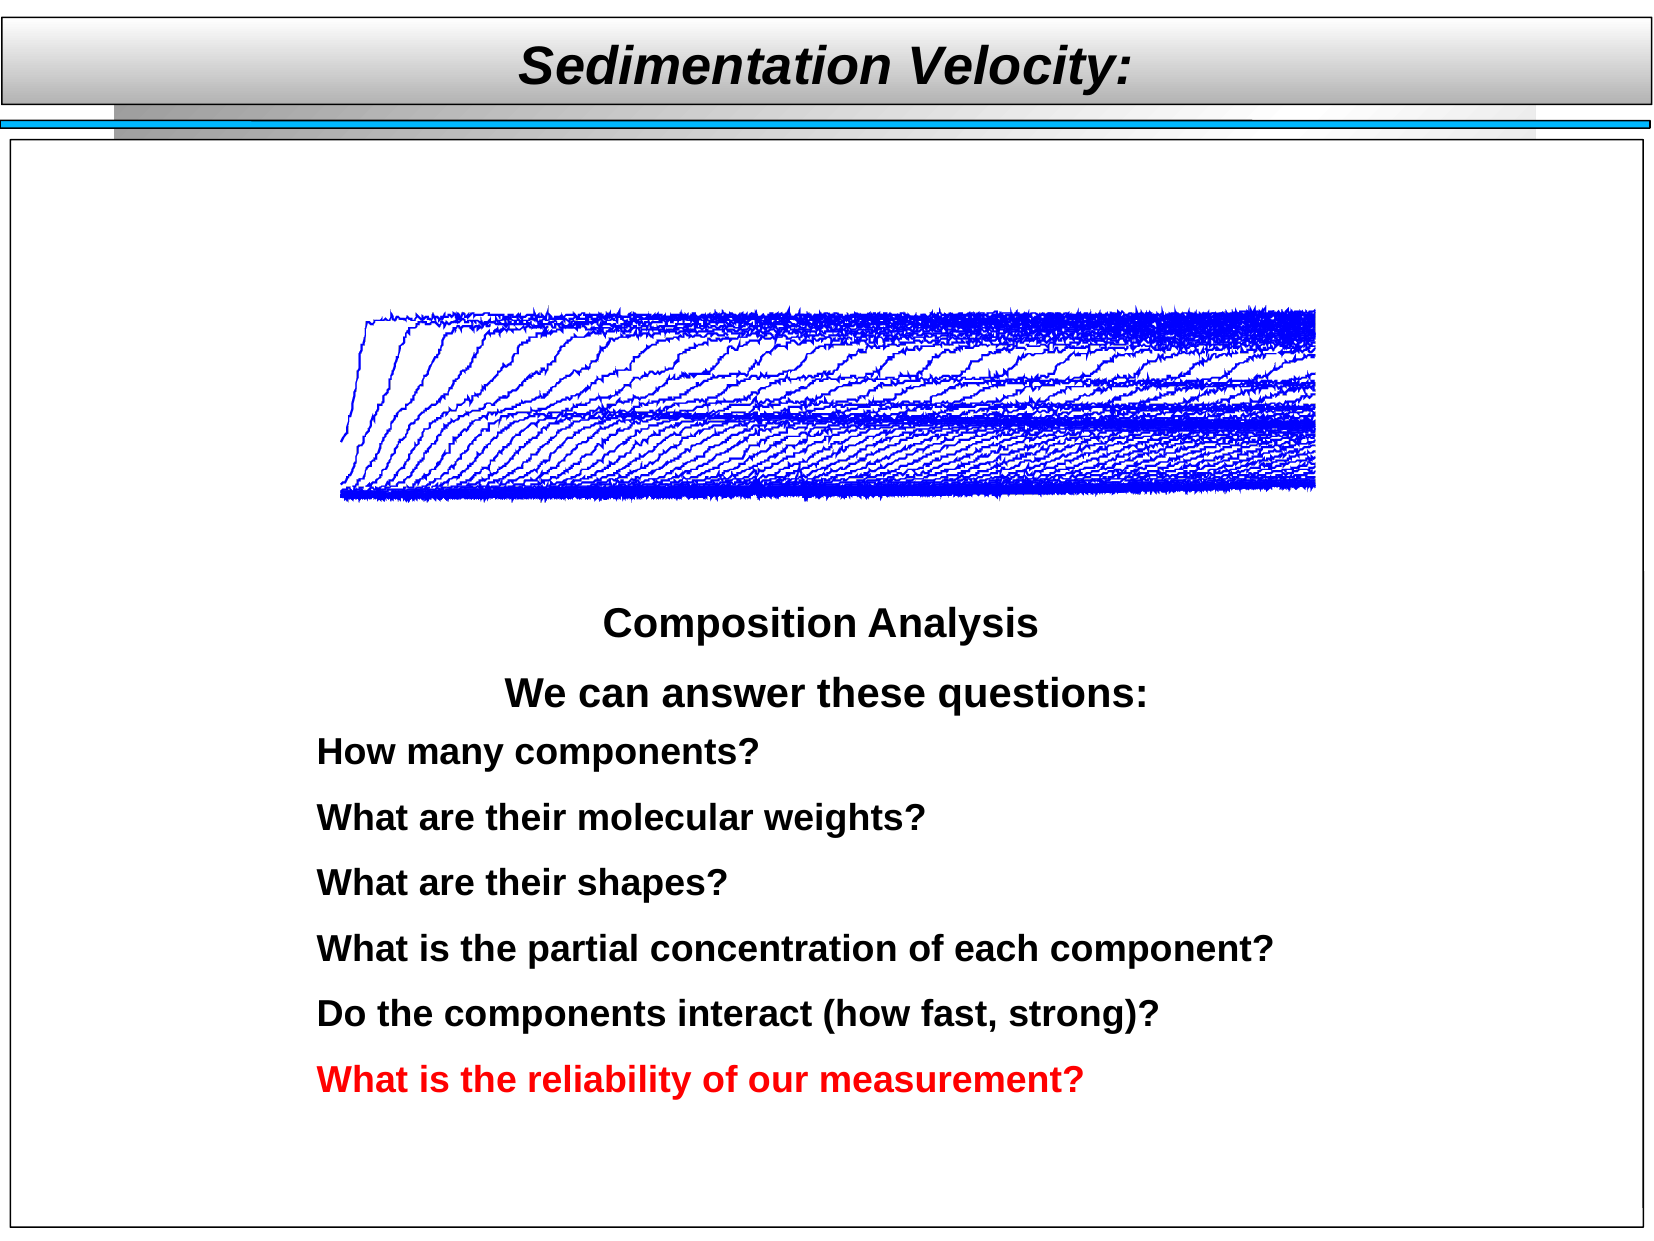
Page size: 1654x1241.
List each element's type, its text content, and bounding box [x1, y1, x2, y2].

text_box Composition Analysis We can answer these questions: [465, 569, 1188, 724]
text_box [0, 120, 1651, 129]
picture [340, 304, 1316, 503]
text_box How many components? What are their molecular weights? What are their shapes? What is the partial concentration of each component? Do the components interact (how fast, strong)? What is the reliability of our measurement? [301, 723, 1352, 1108]
text_box [10, 139, 1644, 1228]
text_box Sedimentation Velocity: [1, 17, 1652, 105]
